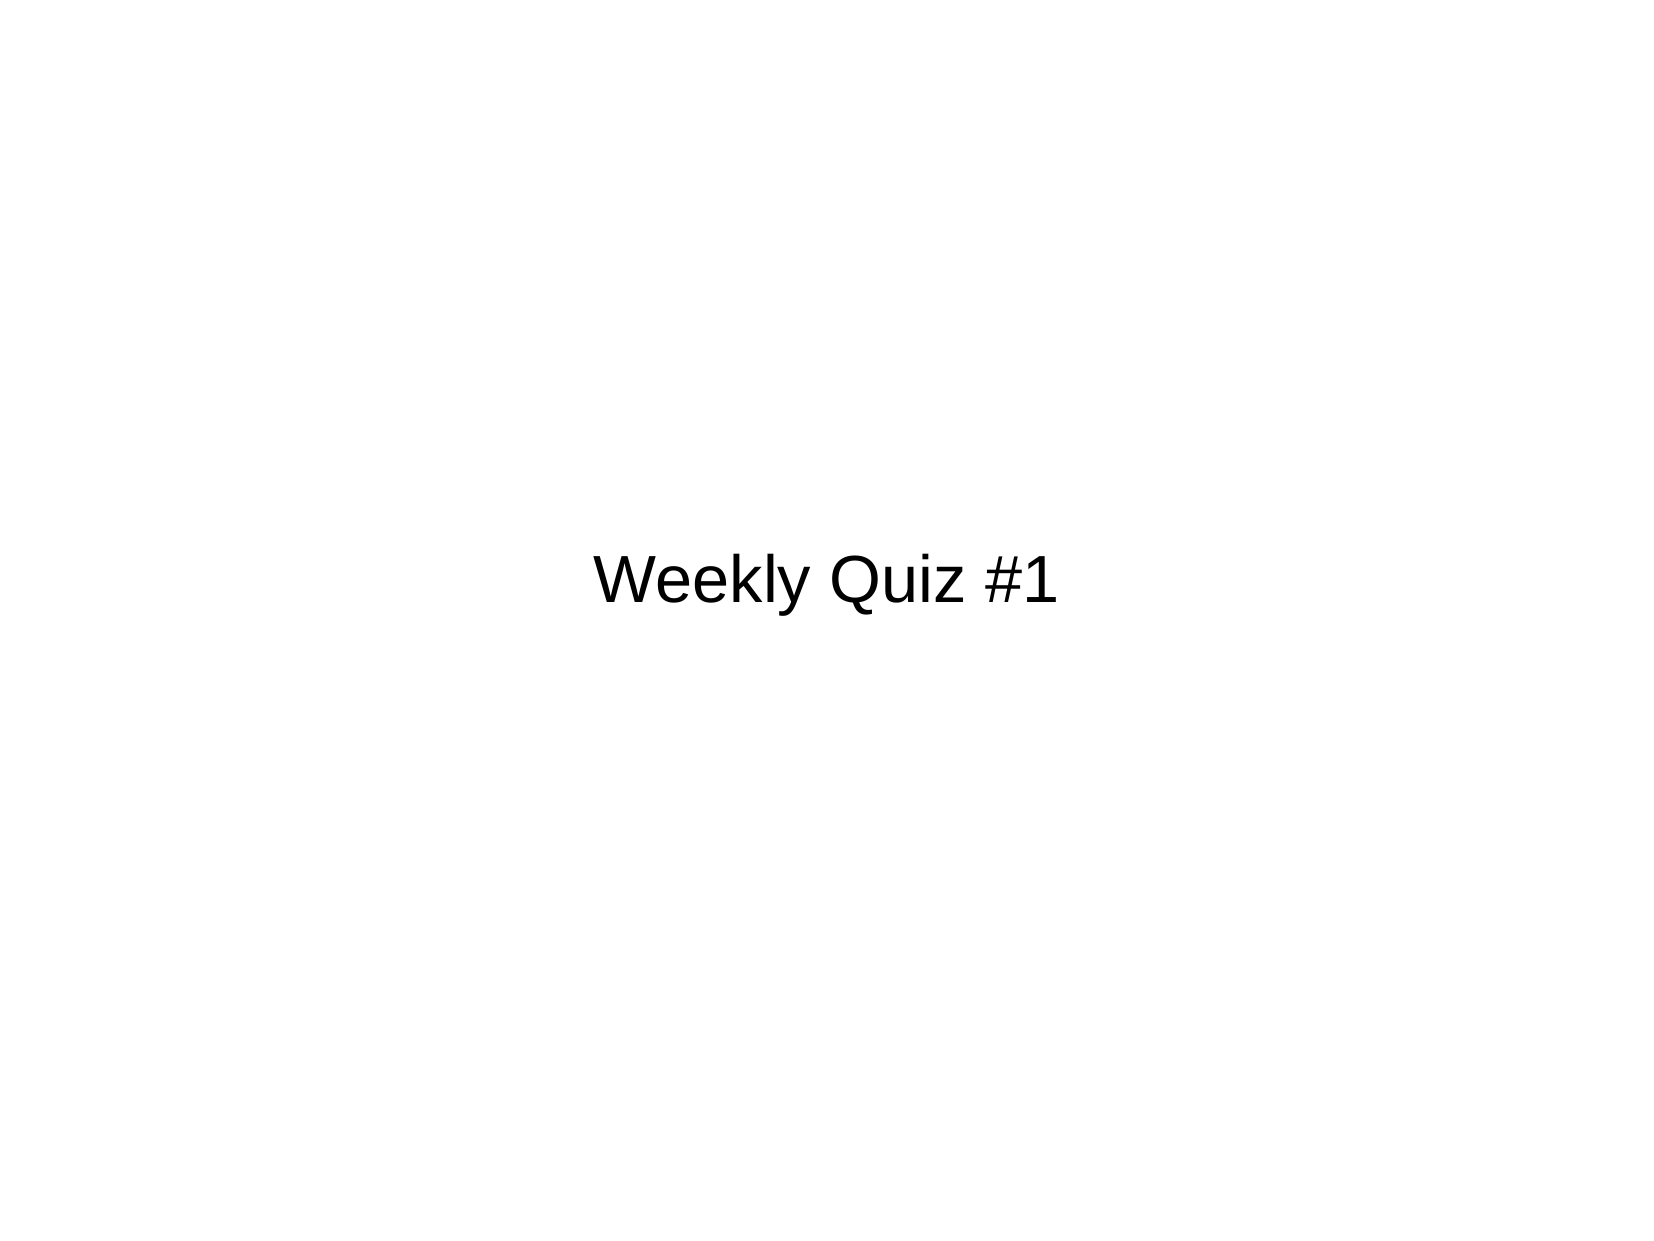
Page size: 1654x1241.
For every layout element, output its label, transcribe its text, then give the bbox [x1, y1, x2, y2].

subtitle Weekly Quiz #1 [82, 49, 1571, 1109]
